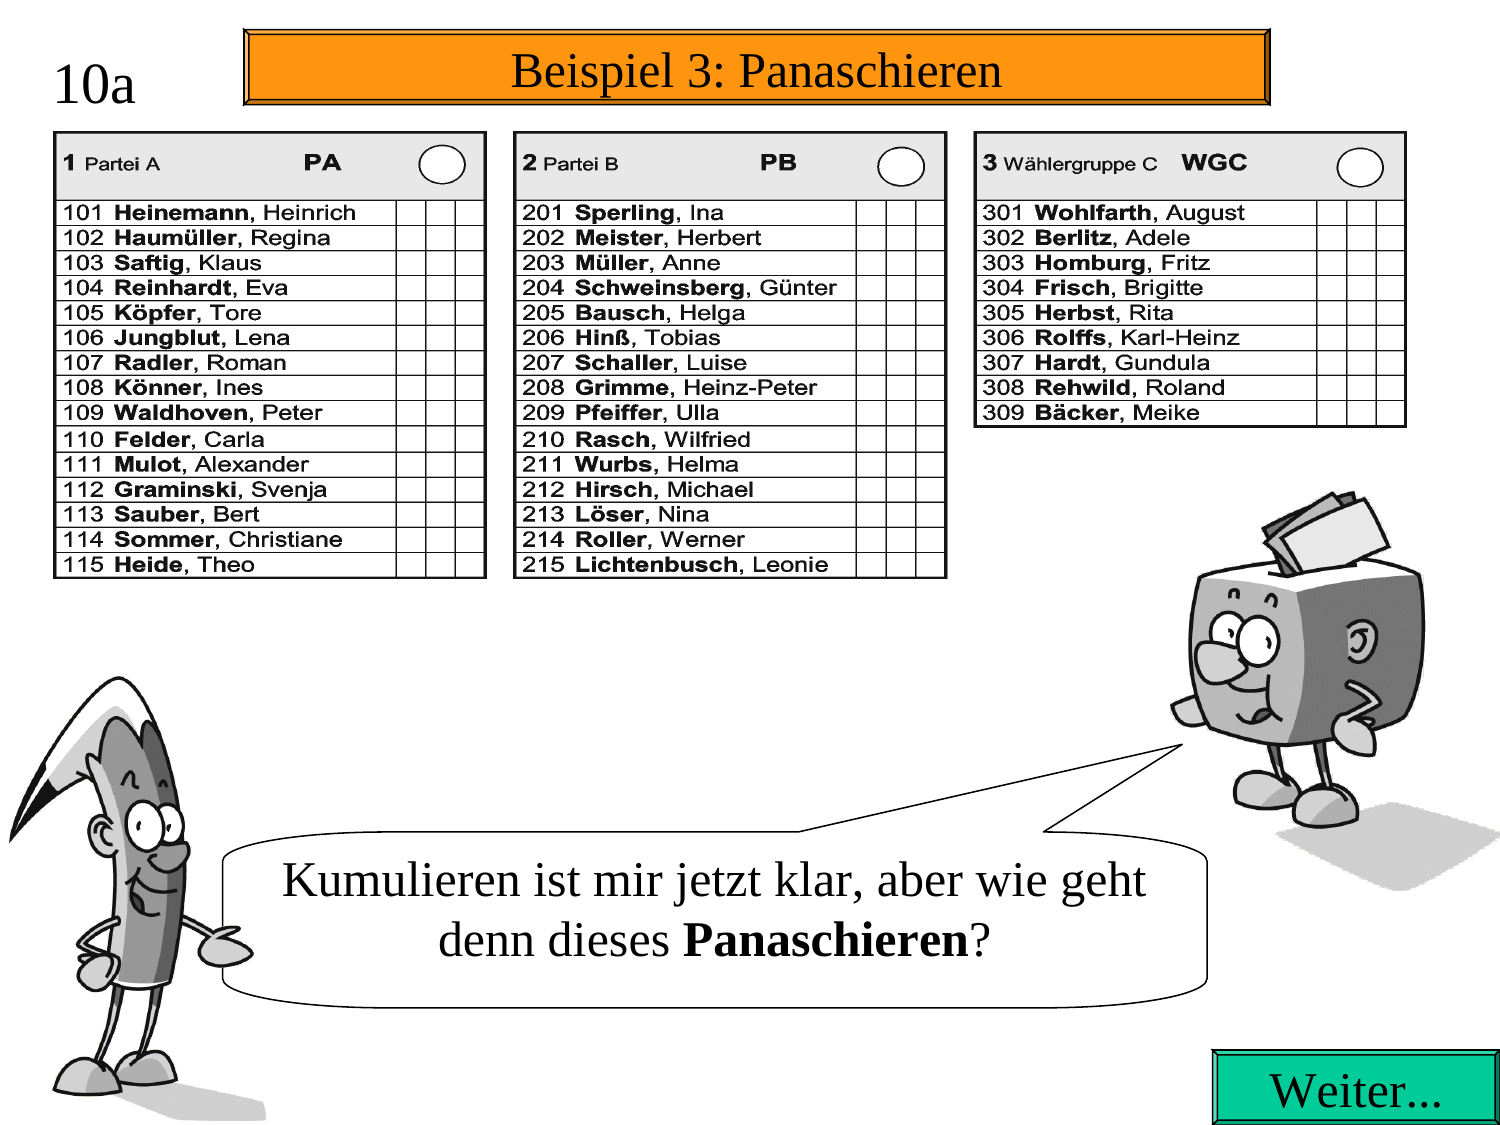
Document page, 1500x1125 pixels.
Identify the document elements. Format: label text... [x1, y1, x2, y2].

text_box Weiter... [1218, 1055, 1495, 1120]
picture [3, 665, 266, 1121]
picture [53, 131, 1500, 891]
text_box Beispiel 3: Panaschieren [249, 35, 1264, 99]
text_box Kumulieren ist mir jetzt klar, aber wie geht denn dieses Panaschieren? [266, 748, 1208, 1008]
text_box 10a [37, 37, 160, 138]
